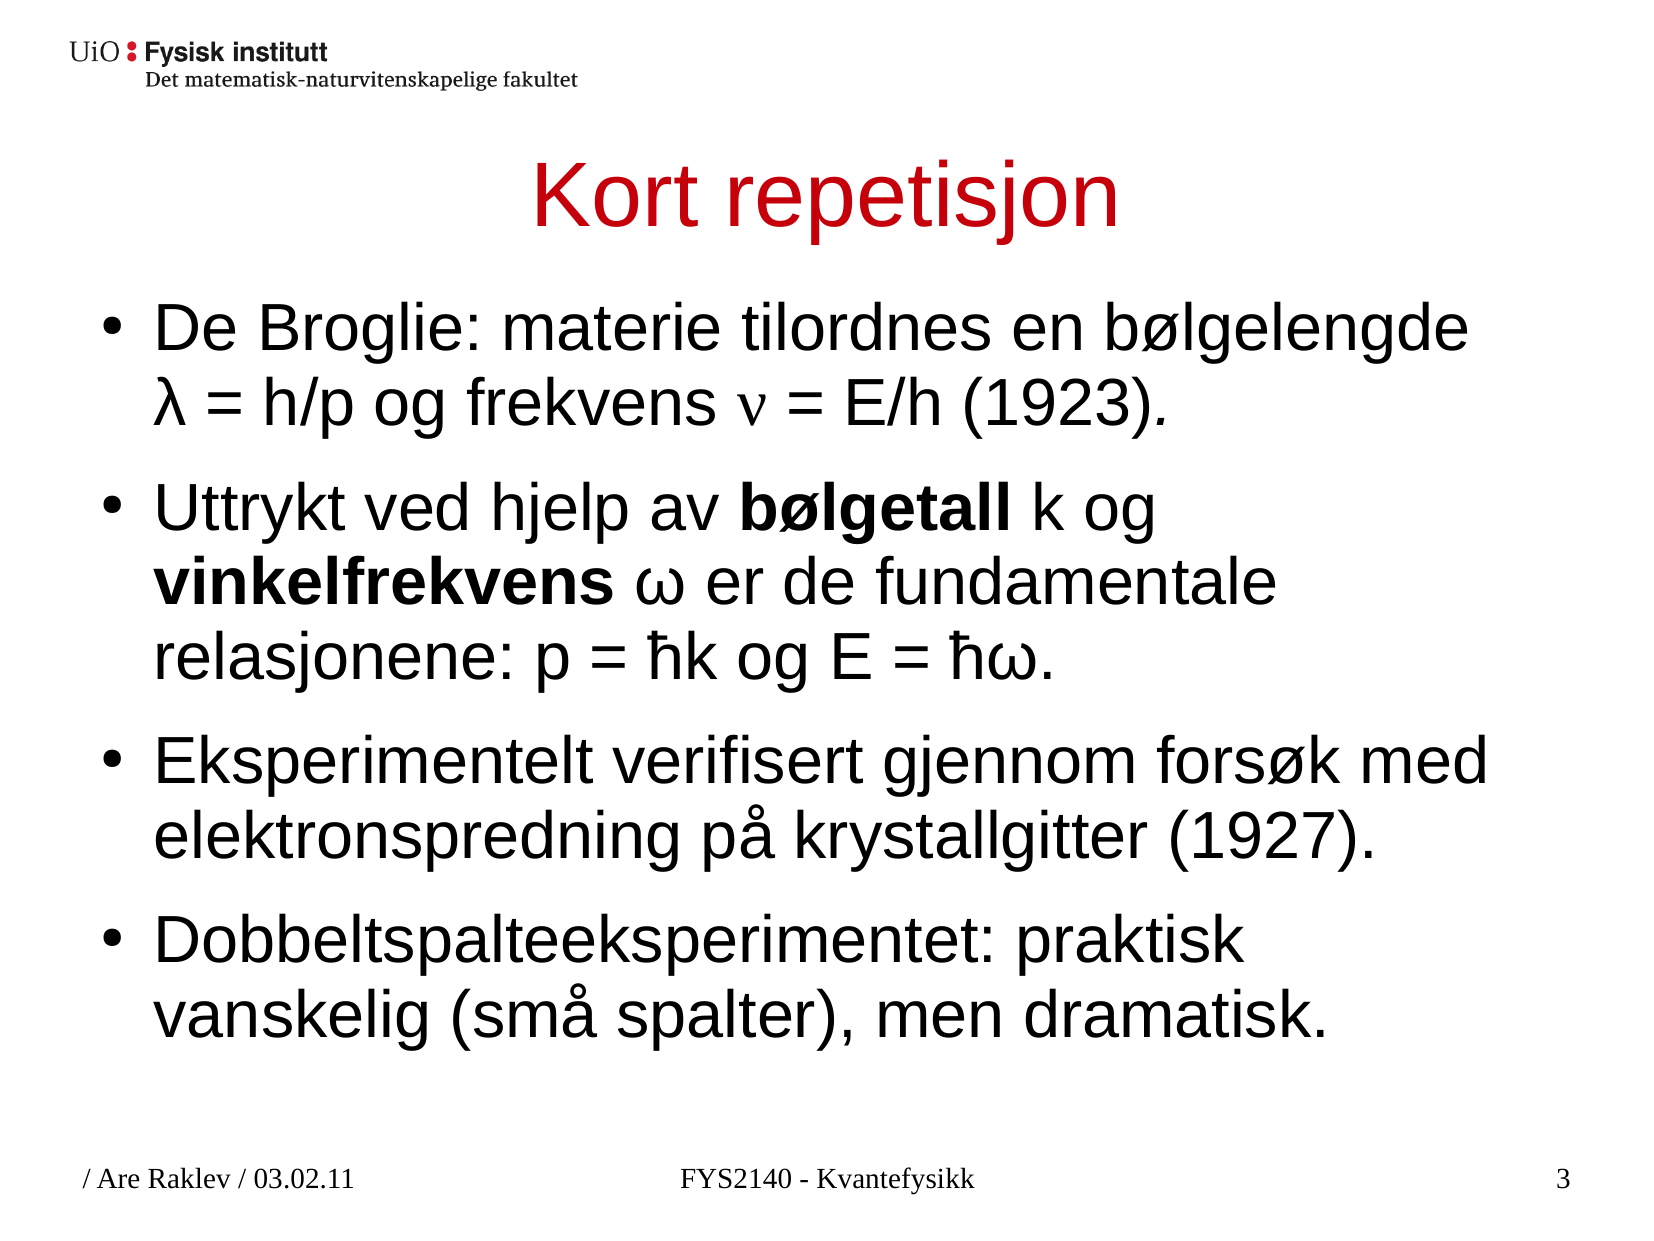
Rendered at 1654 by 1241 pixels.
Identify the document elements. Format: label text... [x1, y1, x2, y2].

list De Broglie: materie tilordnes en bølgelengde λ = h/p og frekvens ν = E/h (1923). Uttrykt ved hjelp av bølgetall k og vinkelfrekvens ω er de fundamentale relasjonene: p = ħk og E = ħω. Eksperimentelt verifisert gjennom forsøk med elektronspredning på krystallgitter (1927). Dobbeltspalteeksperimentet: praktisk vanskelig (små spalter), men dramatisk. [82, 290, 1538, 1088]
picture [68, 37, 581, 93]
title Kort repetisjon [82, 90, 1571, 298]
